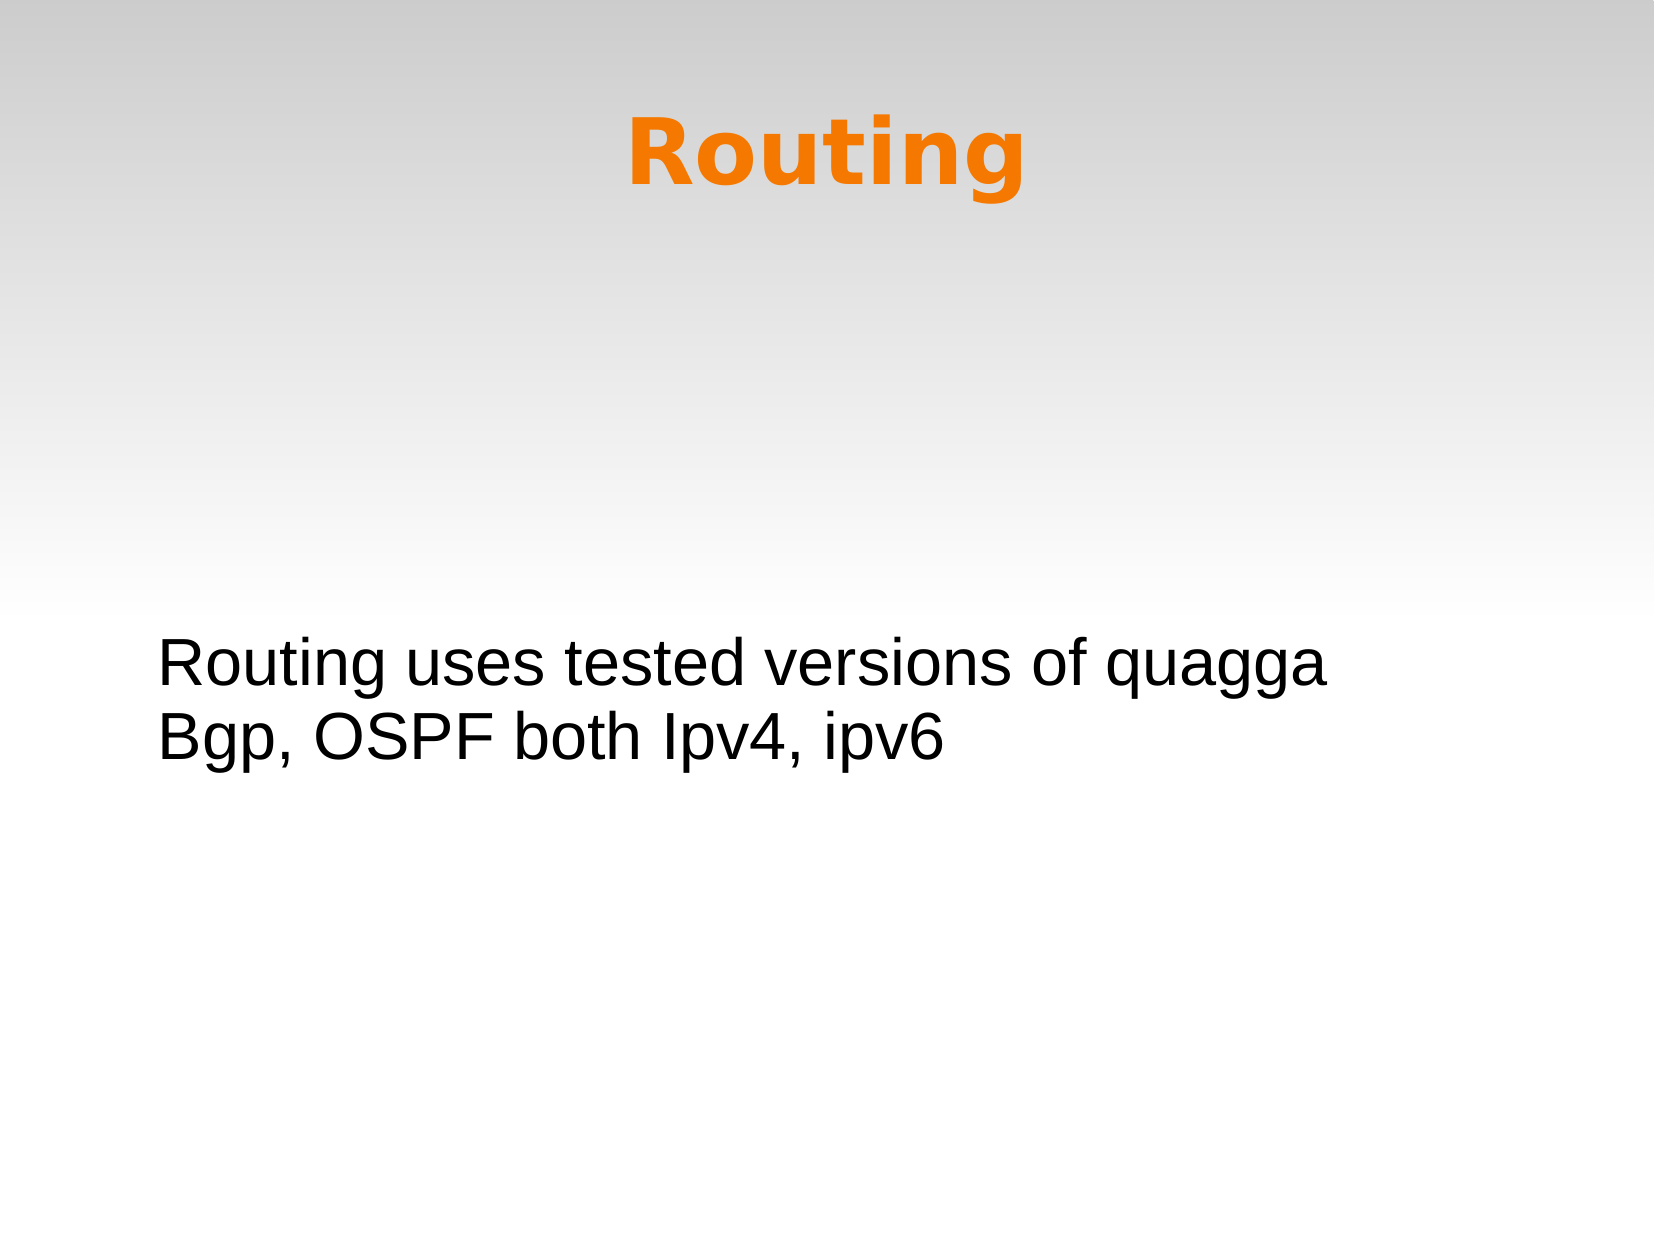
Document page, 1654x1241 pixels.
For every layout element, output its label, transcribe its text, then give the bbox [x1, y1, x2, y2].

subtitle Routing uses tested versions of quagga Bgp, OSPF both Ipv4, ipv6 [82, 290, 1571, 1109]
title Routing [82, 49, 1571, 257]
